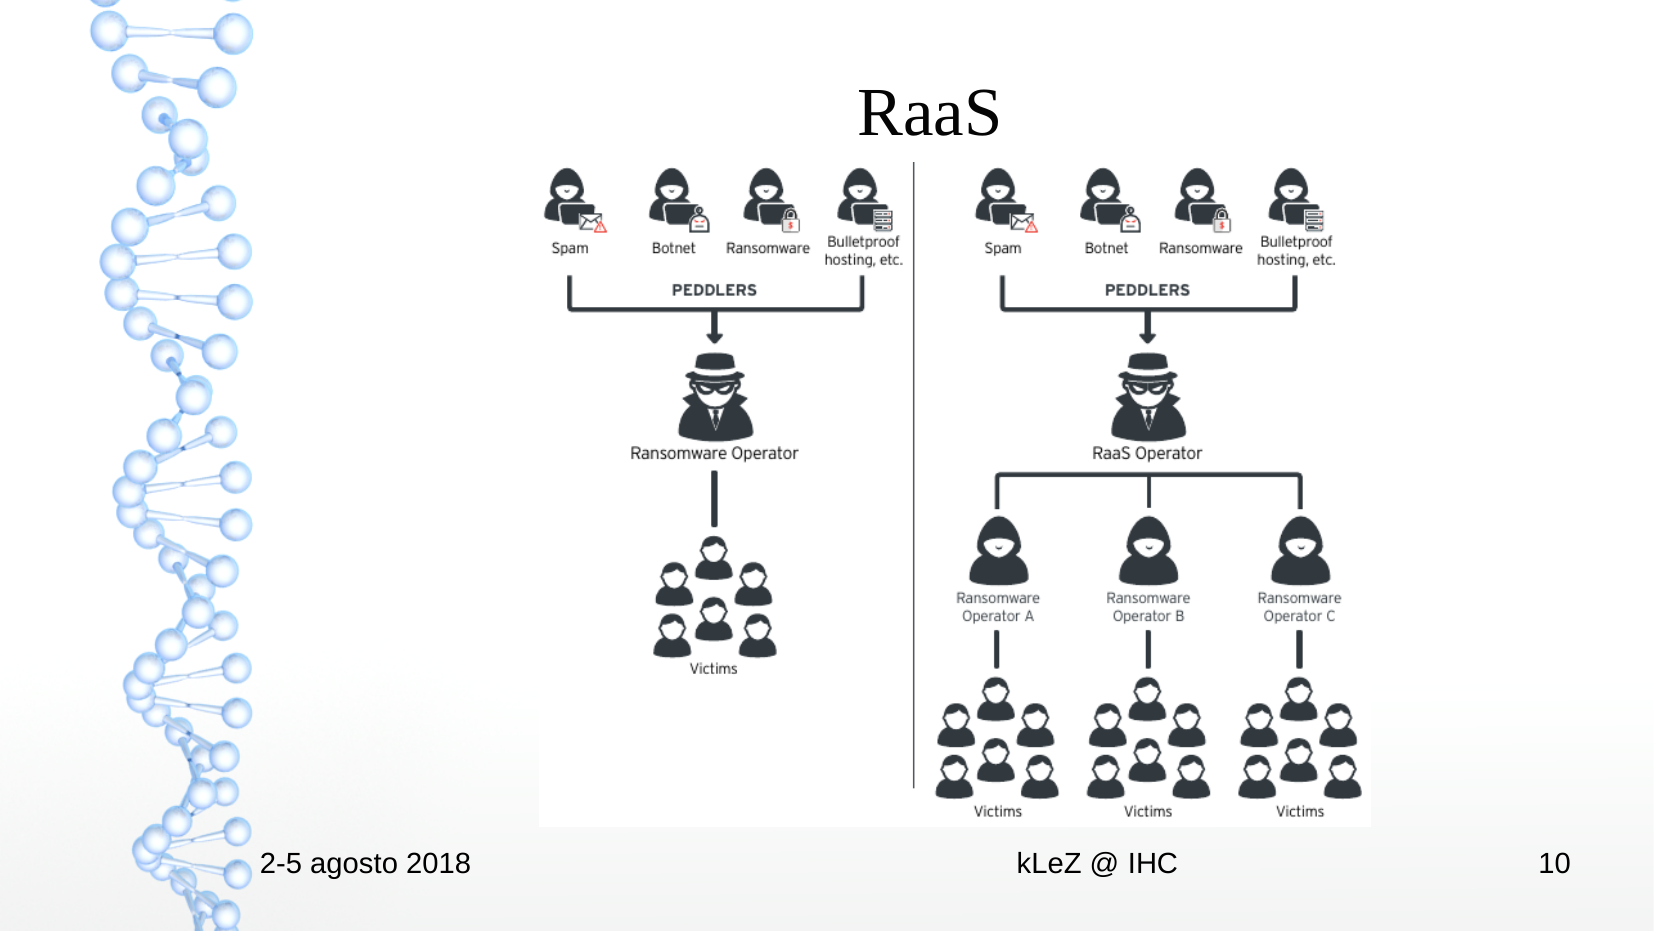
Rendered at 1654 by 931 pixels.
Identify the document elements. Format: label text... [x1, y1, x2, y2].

title RaaS [265, 35, 1595, 189]
picture [0, 0, 1654, 931]
